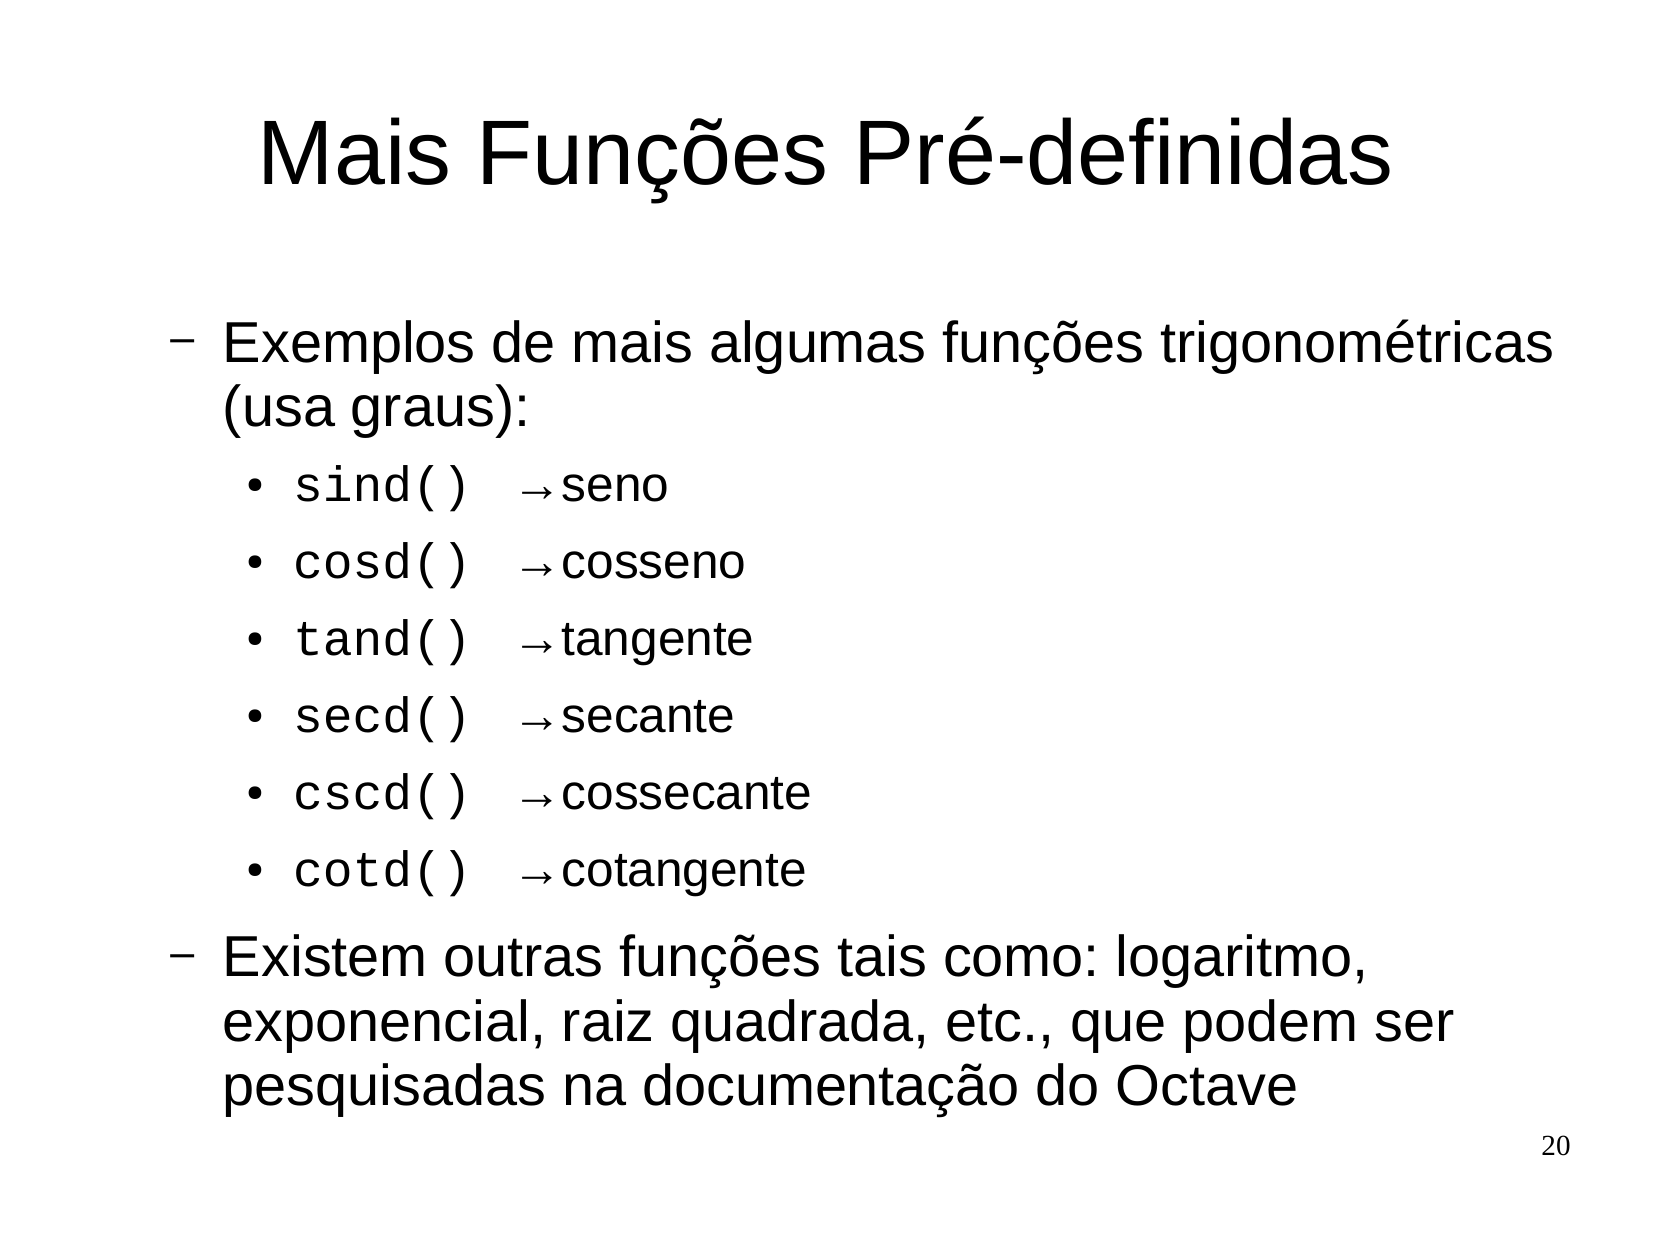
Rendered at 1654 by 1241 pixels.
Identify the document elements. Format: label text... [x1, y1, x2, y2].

title Mais Funções Pré-definidas [82, 49, 1571, 212]
list Exemplos de mais algumas funções trigonométricas (usa graus): sind() →seno cosd() →cosseno tand() →tangente secd() →secante cscd() →cossecante cotd() →cotangente Existem outras funções tais como: logaritmo, exponencial, raiz quadrada, etc., que podem ser pesquisadas na documentação do Octave [82, 212, 1571, 1123]
